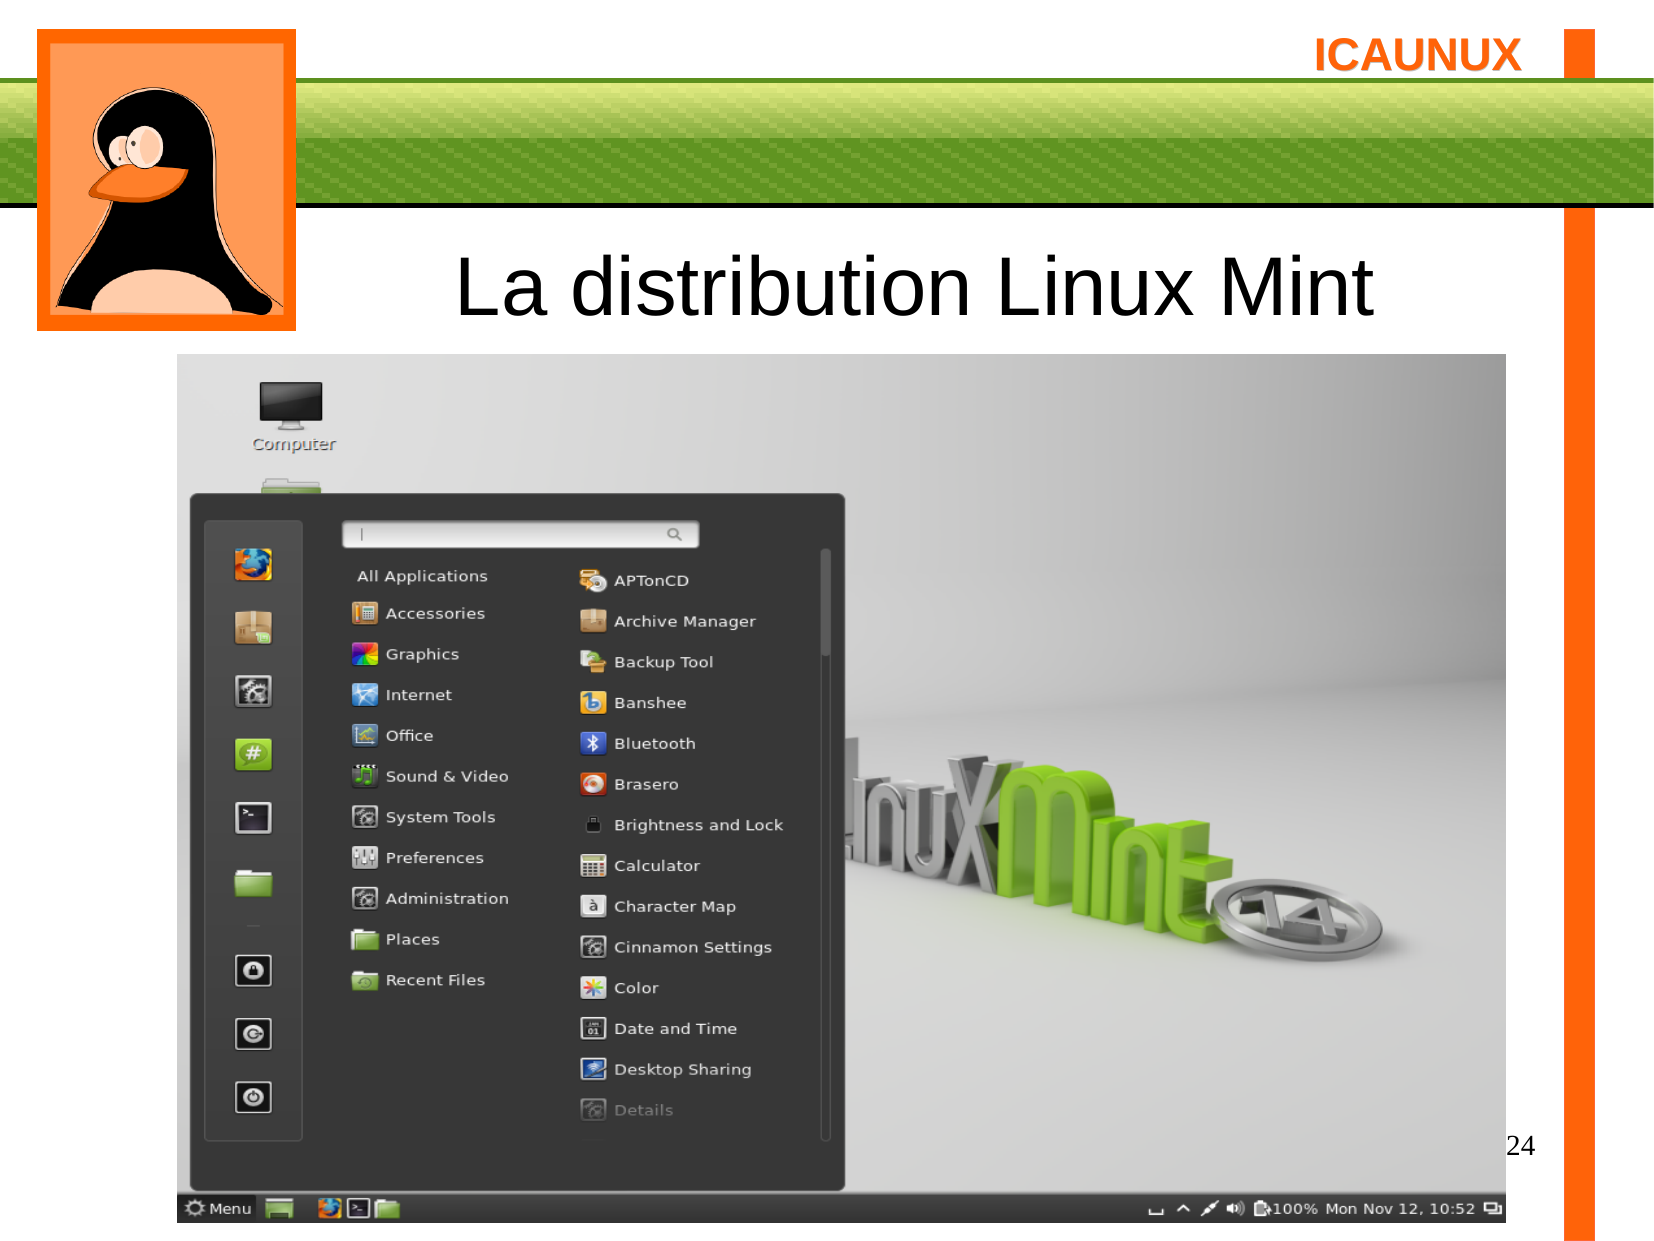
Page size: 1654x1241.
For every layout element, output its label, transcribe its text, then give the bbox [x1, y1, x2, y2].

picture [177, 354, 1506, 1223]
title La distribution Linux Mint [324, 198, 1506, 354]
picture [0, 29, 1654, 331]
